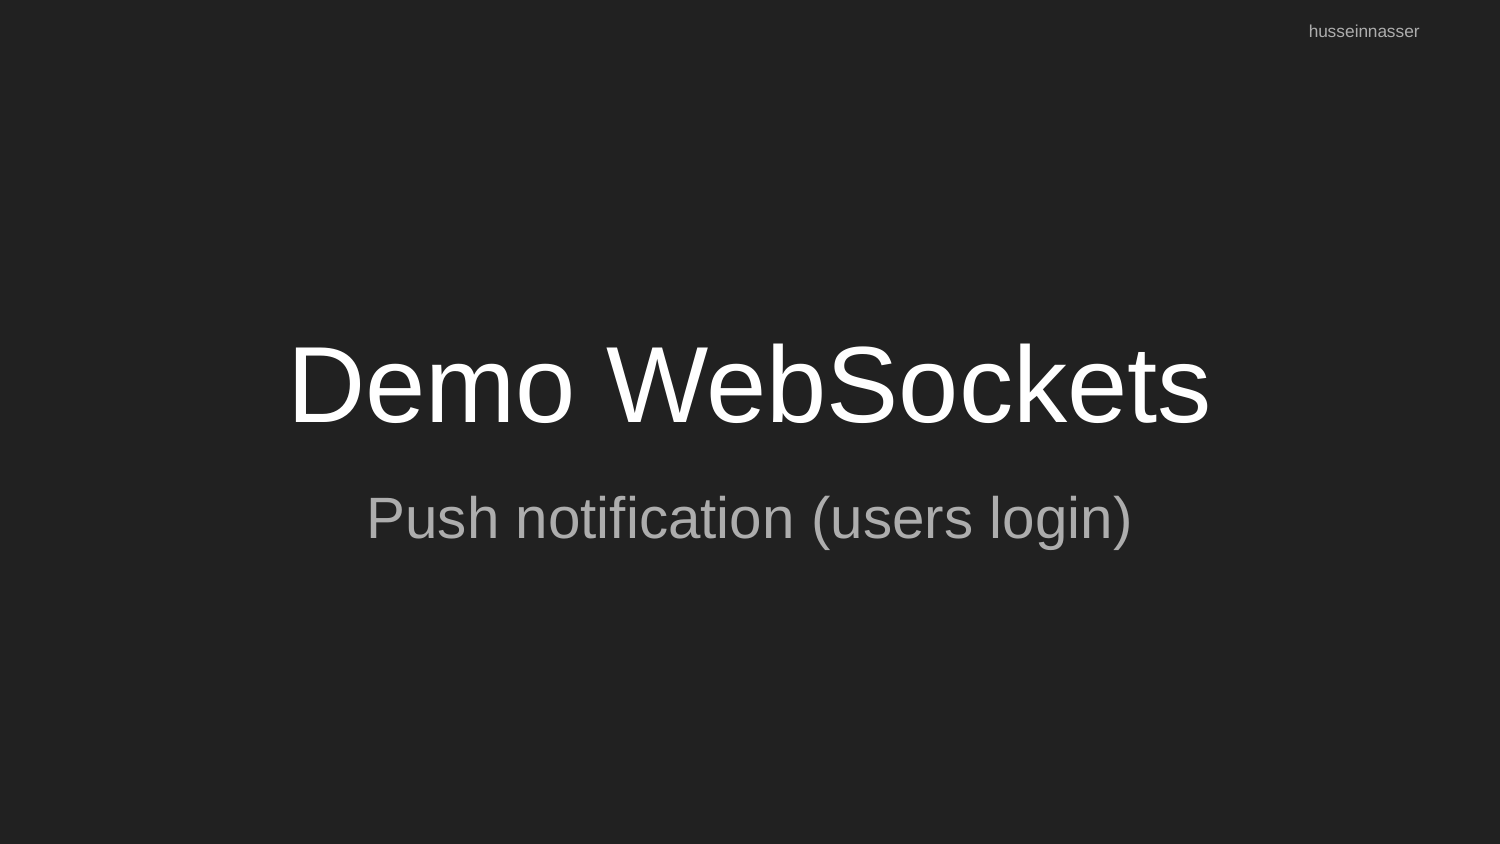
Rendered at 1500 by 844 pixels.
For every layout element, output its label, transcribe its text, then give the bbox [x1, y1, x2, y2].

subtitle husseinnasser [1236, 11, 1492, 53]
title Demo WebSockets [51, 122, 1449, 459]
subtitle Push notification (users login) [51, 464, 1449, 595]
